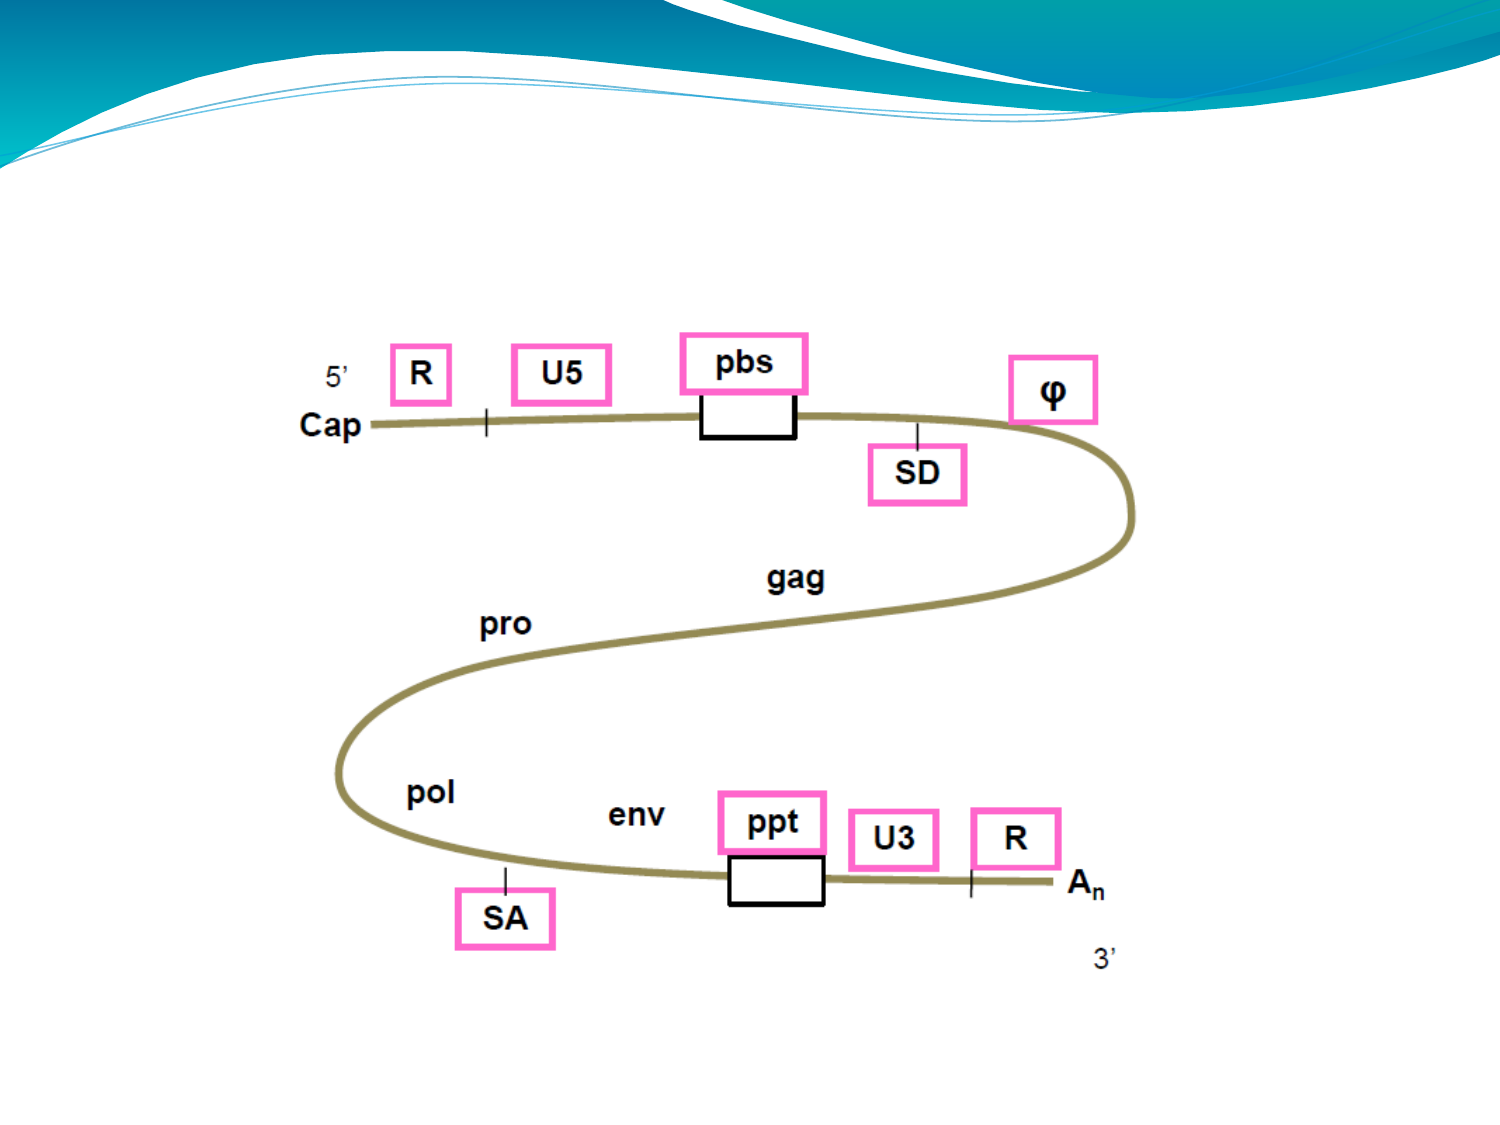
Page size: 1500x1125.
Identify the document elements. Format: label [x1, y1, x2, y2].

title [75, 115, 1425, 303]
picture [233, 317, 1267, 1038]
